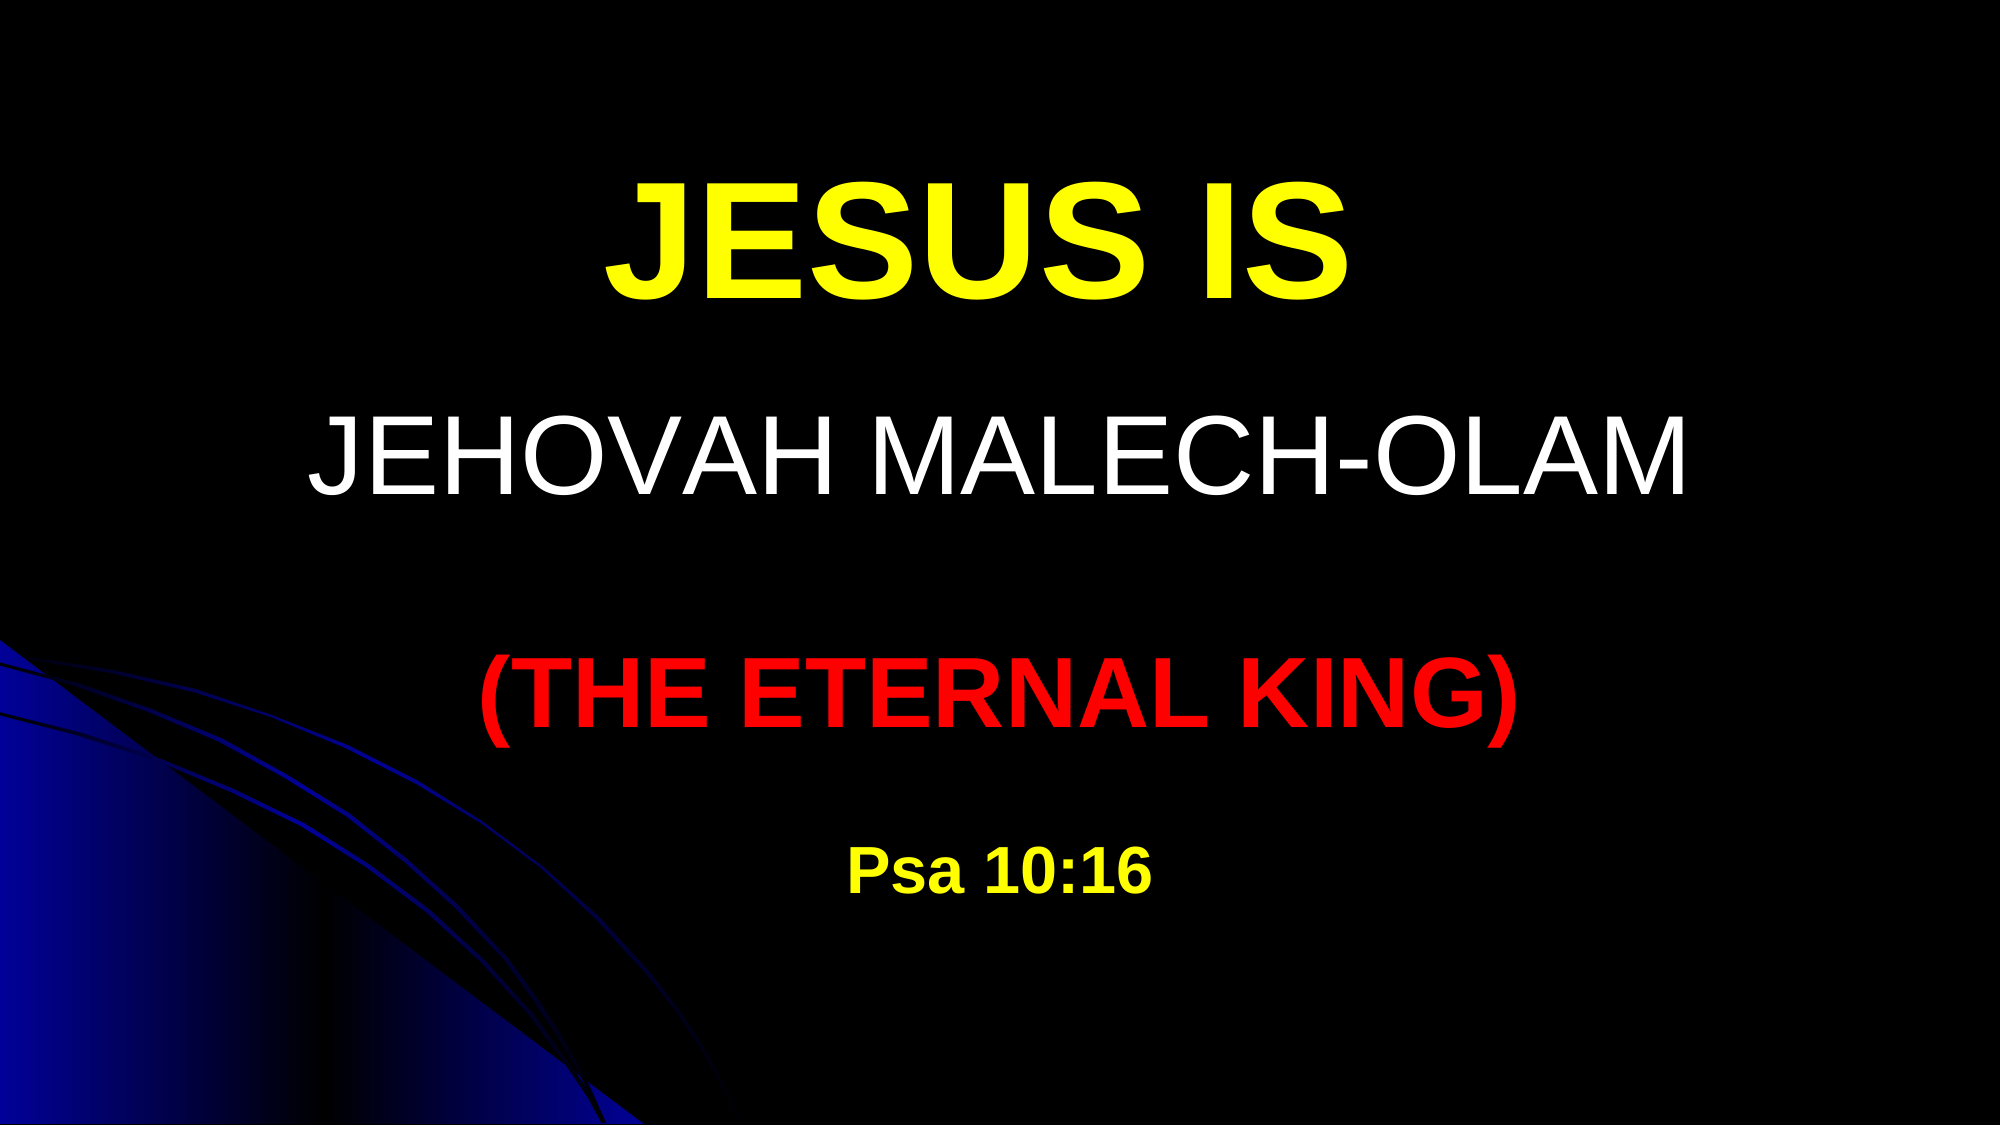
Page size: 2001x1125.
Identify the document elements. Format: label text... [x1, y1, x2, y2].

title JESUS IS JEHOVAH MALECH-OLAM (THE ETERNAL KING) Psa 10:16 [0, 24, 2000, 1125]
